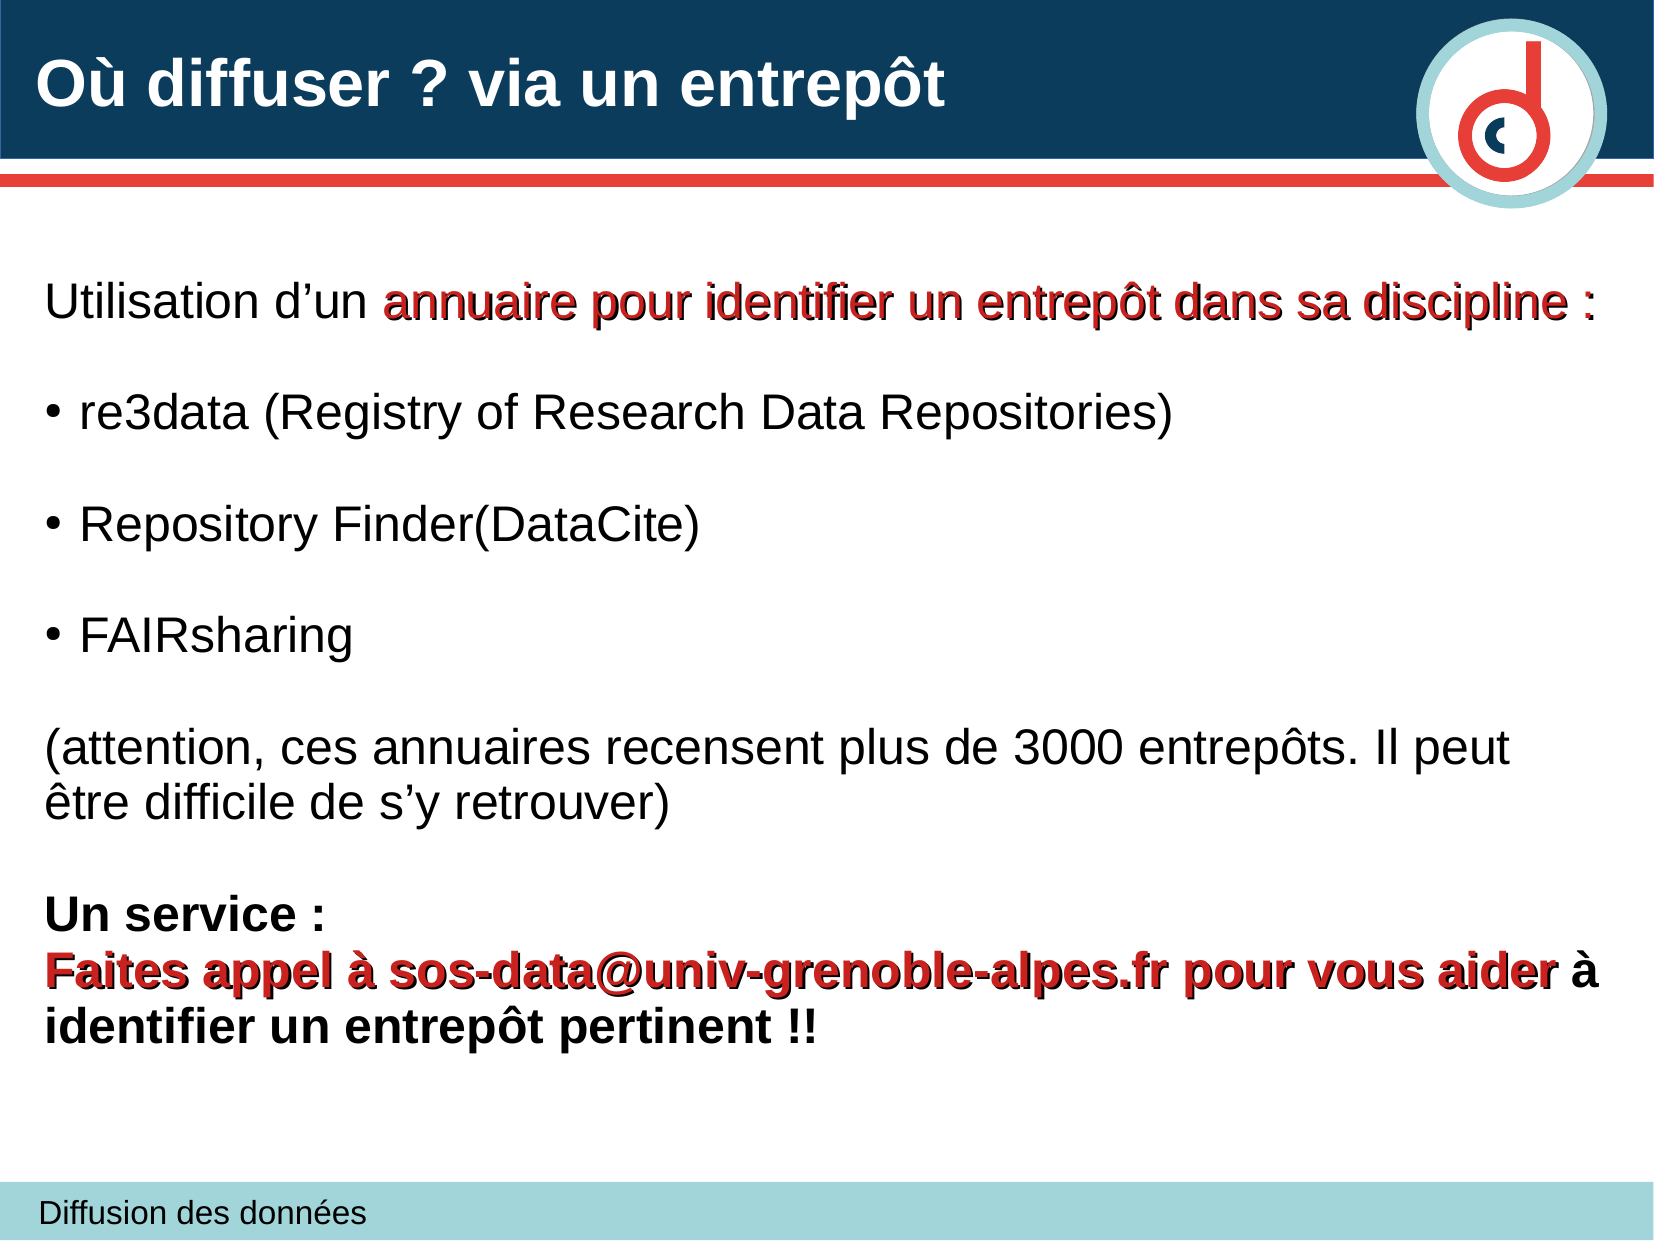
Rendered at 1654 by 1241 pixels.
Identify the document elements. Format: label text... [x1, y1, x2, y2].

text_box Diffusion des données [23, 1187, 621, 1241]
text_box Utilisation d’un annuaire pour identifier un entrepôt dans sa discipline : re3data (Registry of Research Data Repositories) Repository Finder(DataCite) FAIRsharing (attention, ces annuaires recensent plus de 3000 entrepôts. Il peut être difficile de s’y retrouver) Un service : Faites appel à sos-data@univ-grenoble-alpes.fr pour vous aider à identifier un entrepôt pertinent !! [29, 265, 1625, 1173]
title Où diffuser ? via un entrepôt [35, 11, 1430, 159]
